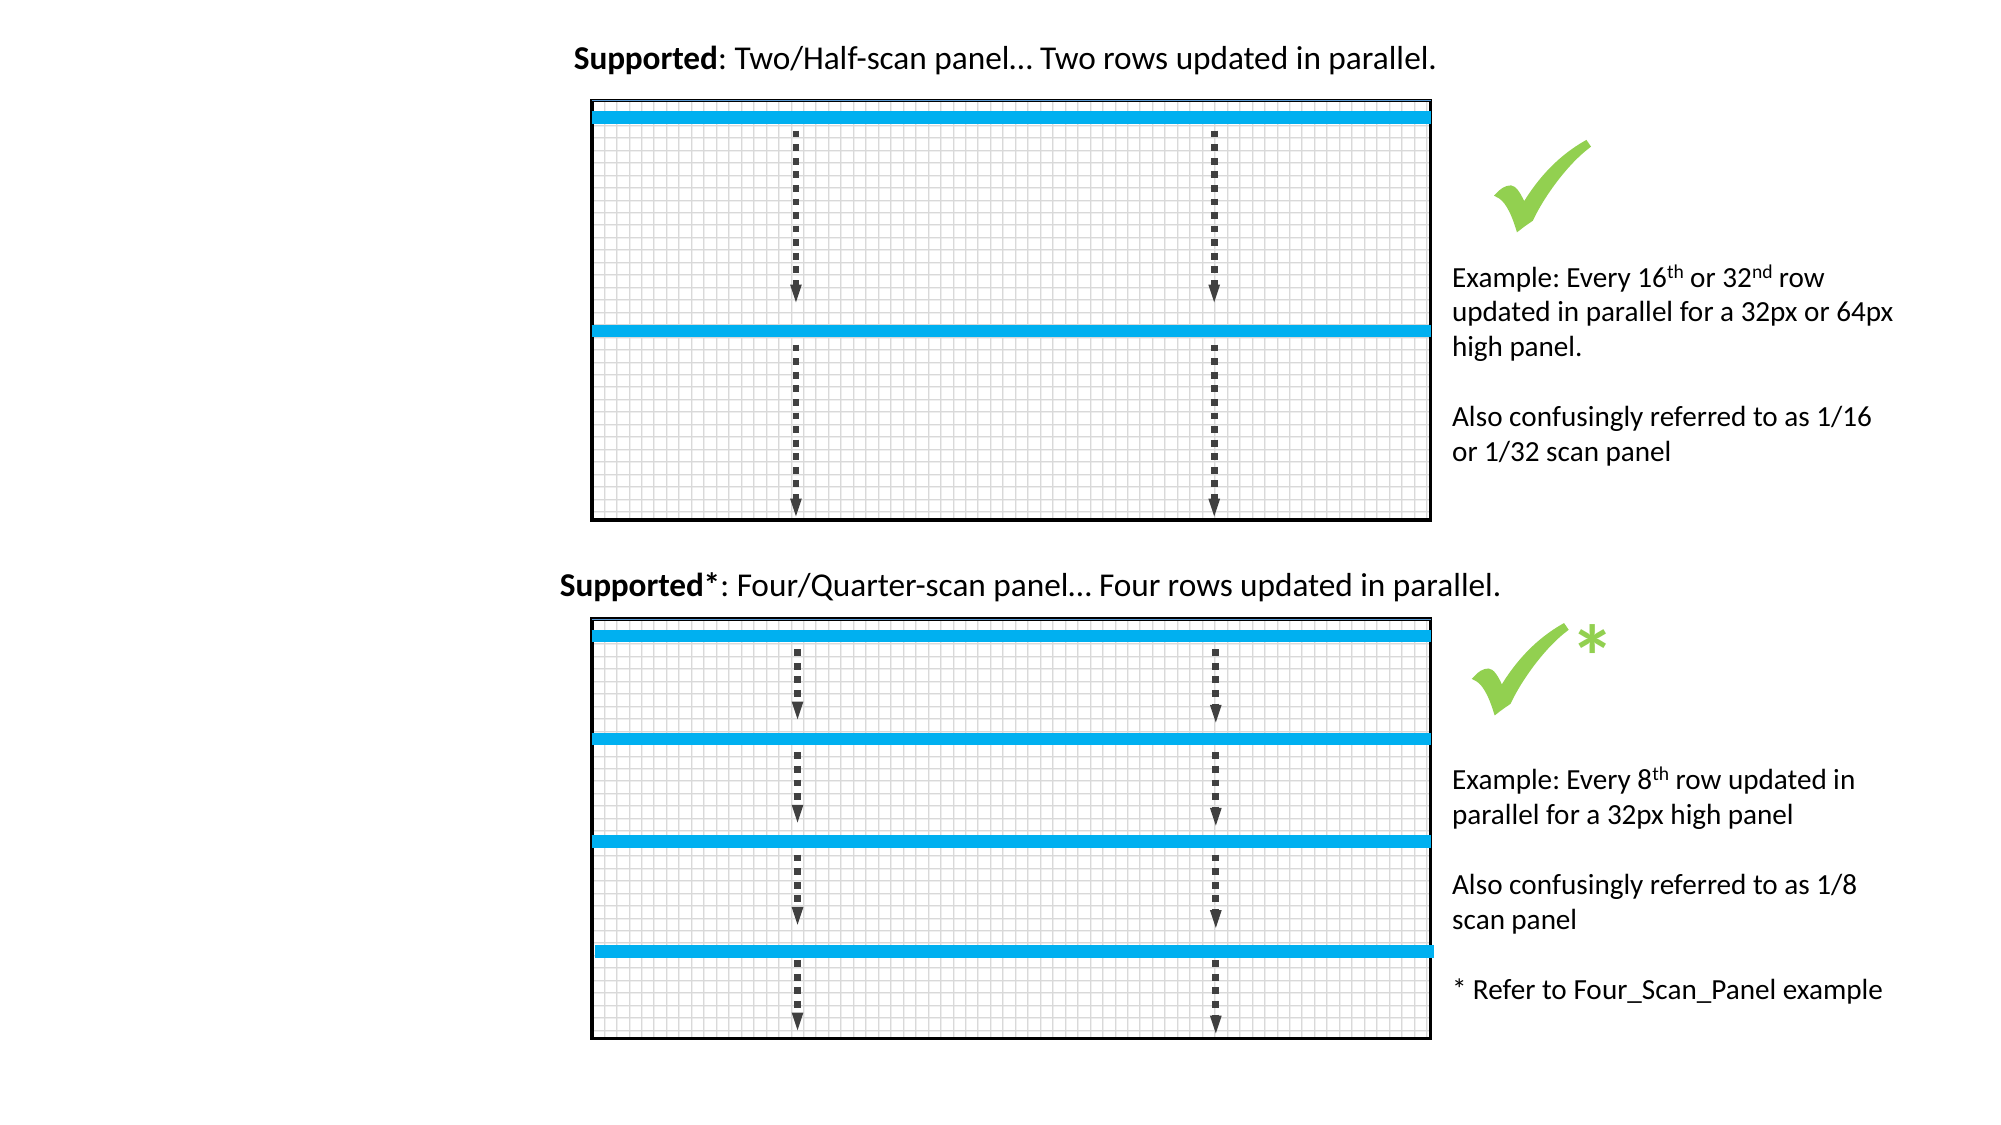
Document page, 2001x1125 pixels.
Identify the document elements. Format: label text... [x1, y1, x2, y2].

text_box [592, 745, 1431, 835]
text_box * [1450, 587, 1629, 752]
text_box [592, 124, 1431, 325]
text_box Example: Every 16th or 32nd row updated in parallel for a 32px or 64px high panel. Also confusingly referred to as 1/16 or 1/32 scan panel [1437, 250, 1909, 478]
text_box  [1473, 104, 1607, 250]
text_box [592, 848, 1431, 1039]
text_box Supported*: Four/Quarter-scan panel… Four rows updated in parallel. [544, 555, 1528, 611]
text_box Supported: Two/Half-scan panel… Two rows updated in parallel. [558, 29, 1464, 85]
text_box [592, 101, 1431, 111]
text_box [592, 620, 1431, 630]
text_box [592, 642, 1431, 733]
text_box [592, 337, 1431, 520]
text_box Example: Every 8th row updated in parallel for a 32px high panel Also confusingly referred to as 1/8 scan panel * Refer to Four_Scan_Panel example [1437, 752, 1909, 1087]
